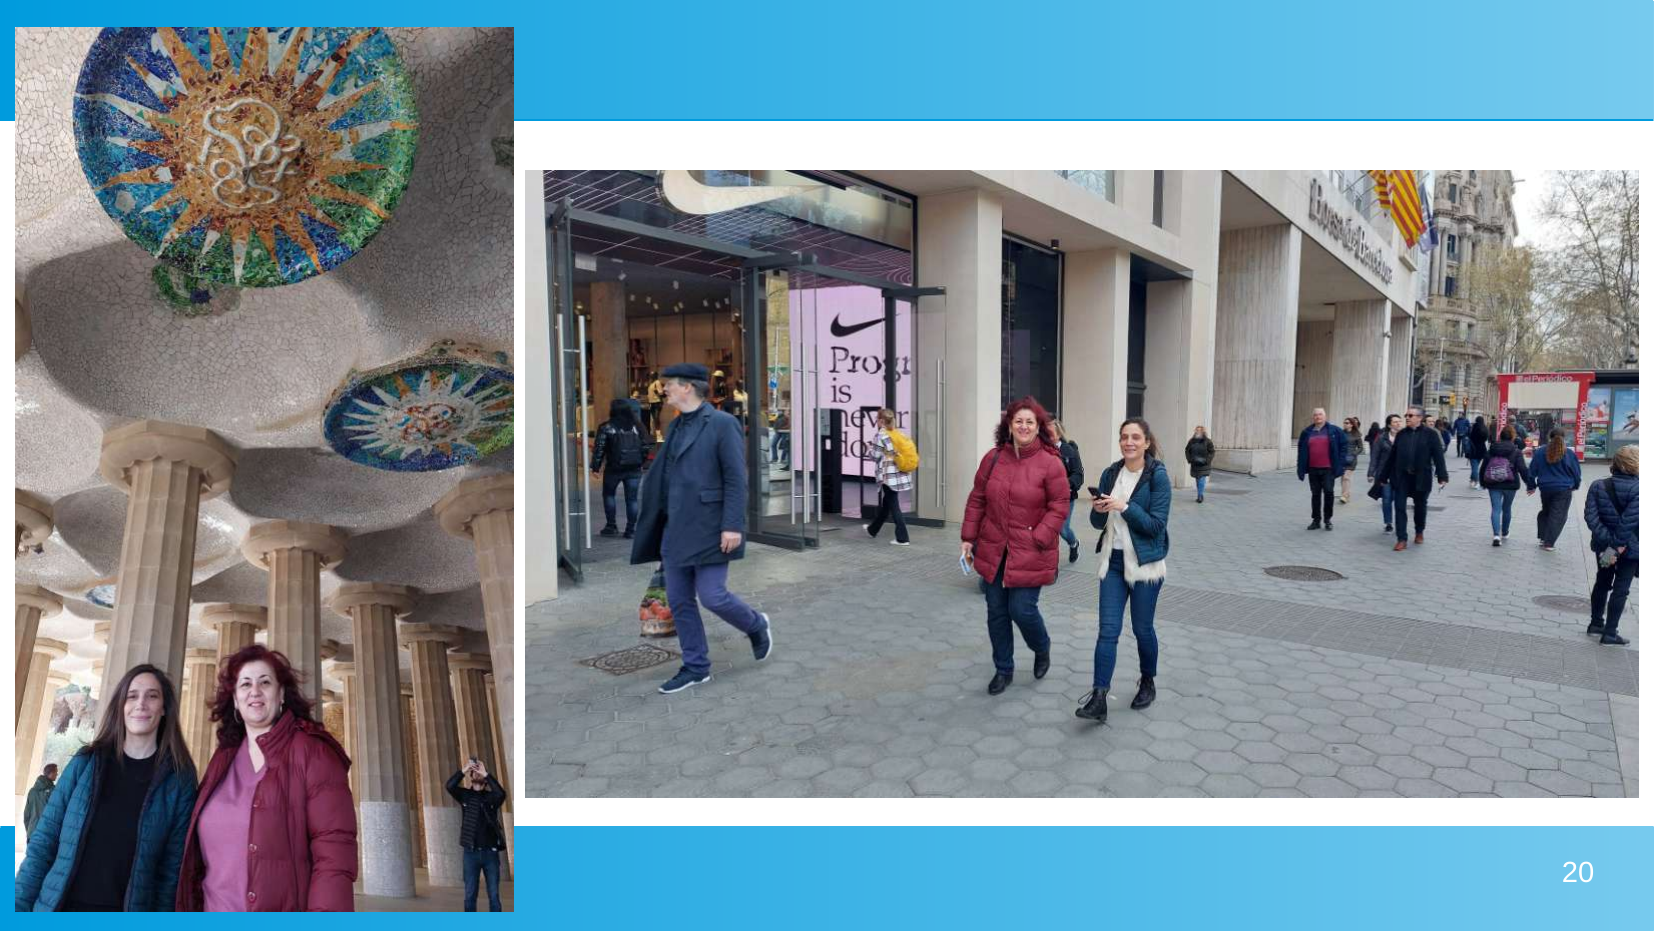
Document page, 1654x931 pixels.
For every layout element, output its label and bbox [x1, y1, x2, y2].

picture [15, 0, 514, 912]
picture [525, 170, 1639, 798]
